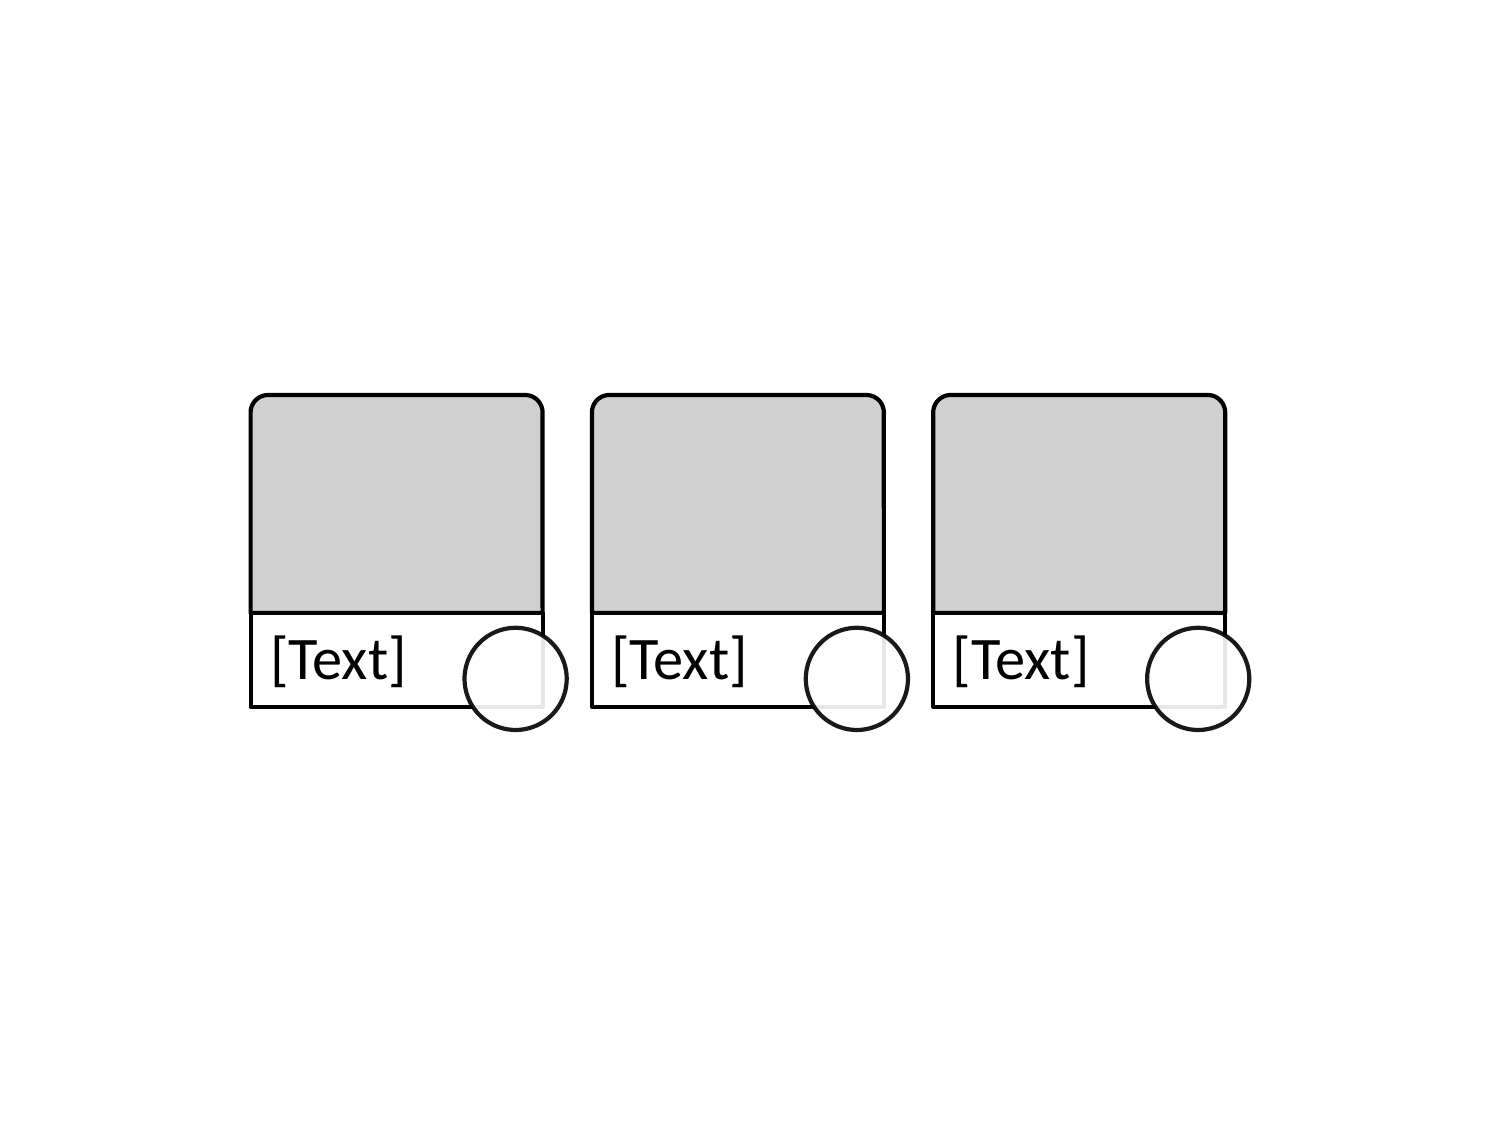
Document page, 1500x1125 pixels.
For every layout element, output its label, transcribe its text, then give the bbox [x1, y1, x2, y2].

text_box [933, 395, 1226, 612]
text_box [464, 627, 567, 730]
text_box [Text] [933, 612, 1226, 707]
text_box [805, 627, 908, 730]
text_box [1147, 627, 1250, 730]
text_box [Text] [591, 612, 884, 707]
text_box [591, 395, 884, 612]
text_box [250, 395, 543, 612]
text_box [Text] [250, 612, 543, 707]
